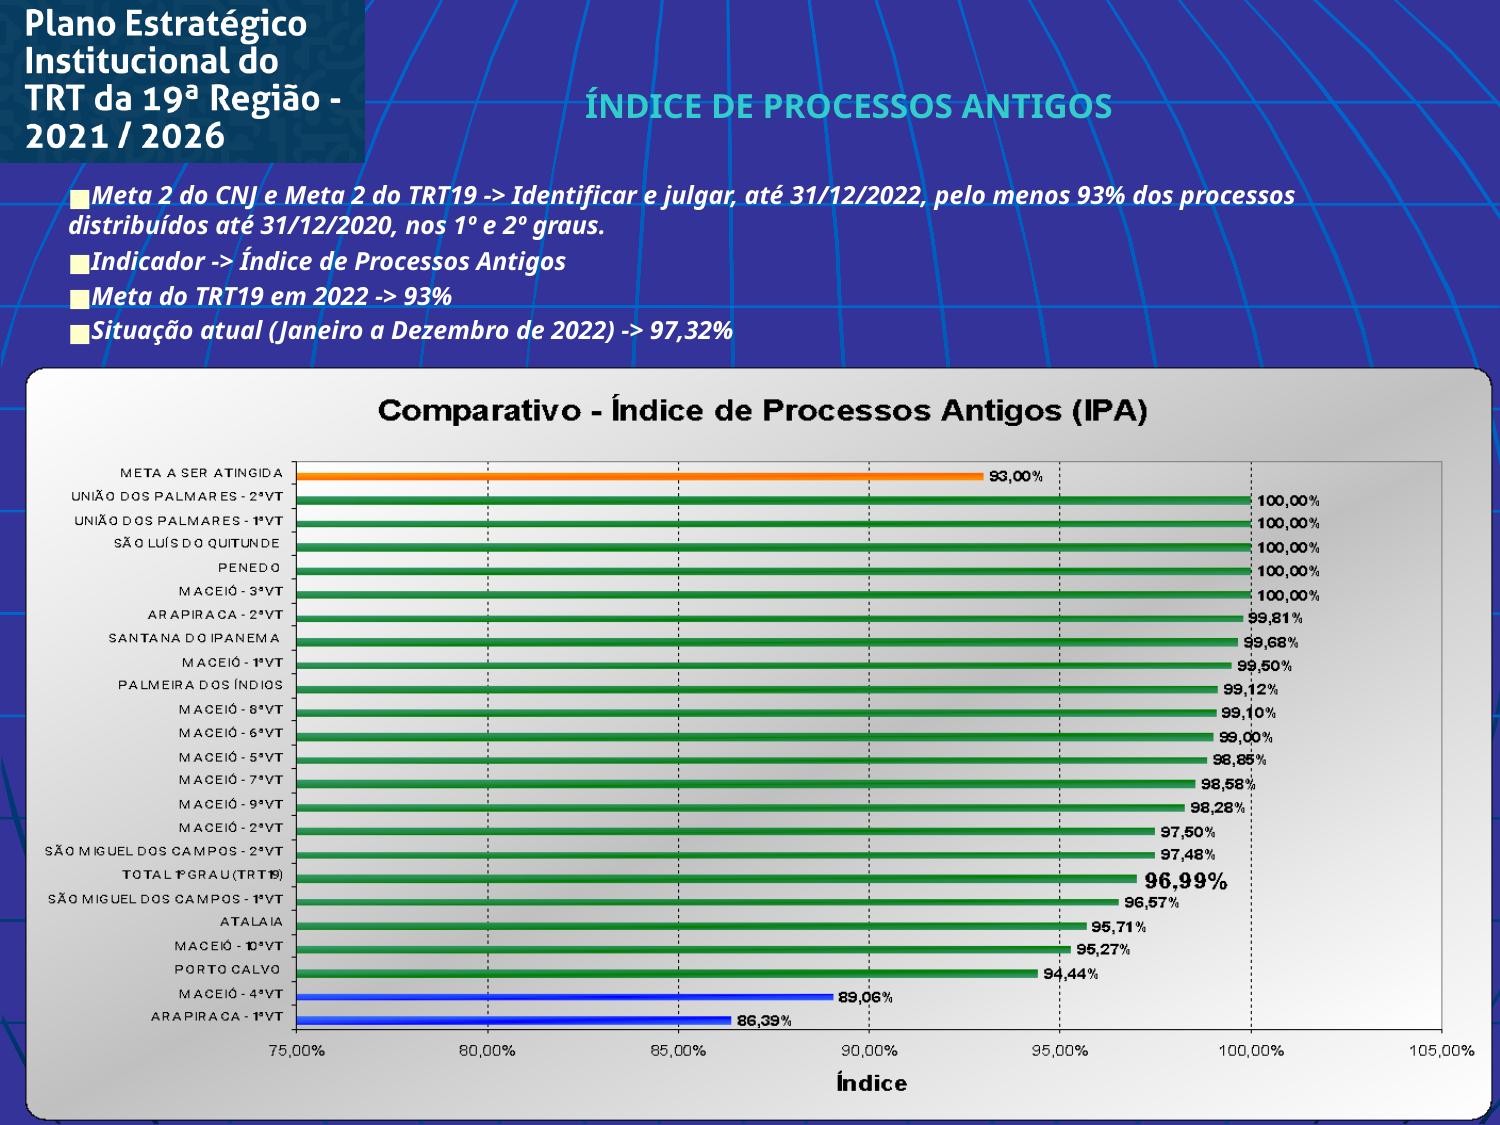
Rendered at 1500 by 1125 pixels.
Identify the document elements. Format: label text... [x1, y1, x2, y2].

text_box Meta 2 do CNJ e Meta 2 do TRT19 -> Identificar e julgar, até 31/12/2022, pelo menos 93% dos processos distribuídos até 31/12/2020, nos 1º e 2º graus. Indicador -> Índice de Processos Antigos Meta do TRT19 em 2022 -> 93% Situação atual (Janeiro a Dezembro de 2022) -> 97,32% [53, 172, 1459, 361]
picture [18, 361, 1500, 1125]
picture [0, 0, 365, 163]
text_box ÍNDICE DE PROCESSOS ANTIGOS [365, 78, 1448, 134]
